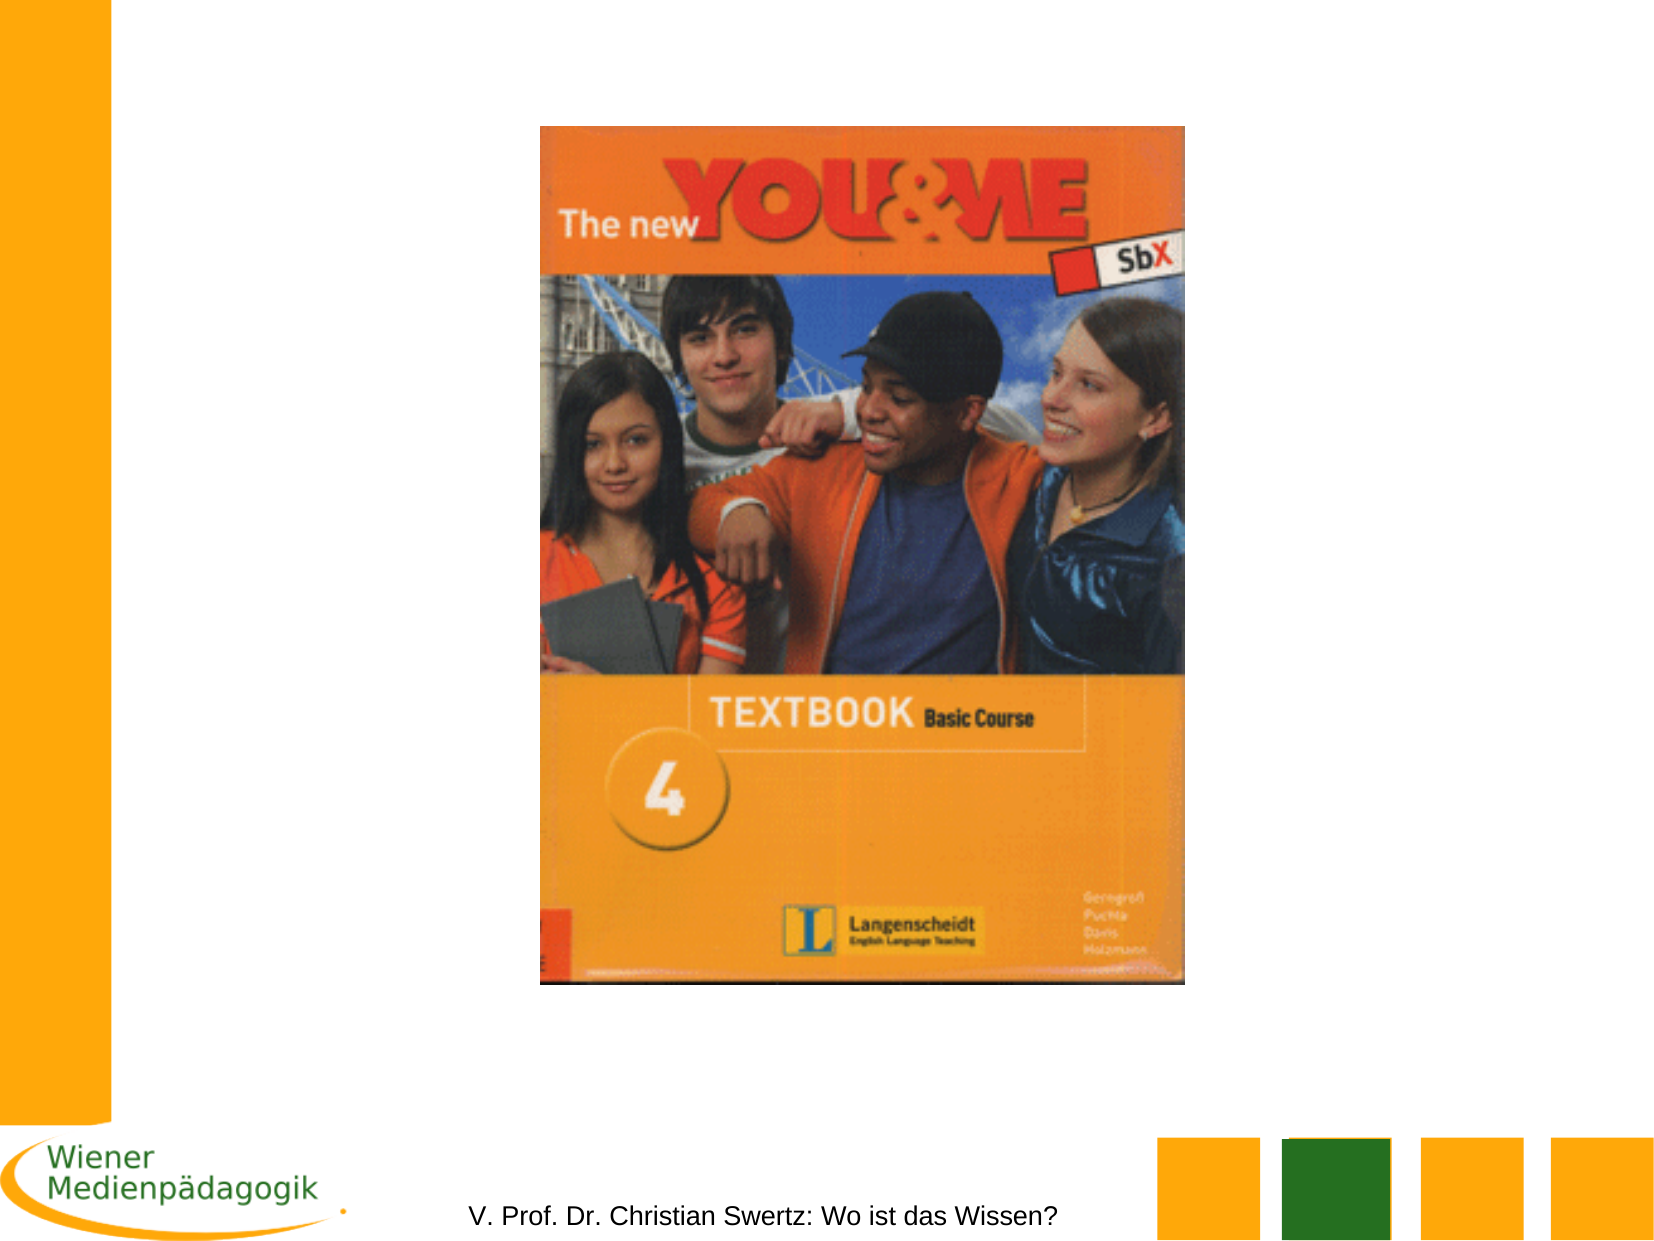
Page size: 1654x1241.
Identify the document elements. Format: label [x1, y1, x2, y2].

text_box [1281, 1139, 1391, 1241]
picture [540, 126, 1185, 986]
picture [0, 1114, 398, 1241]
